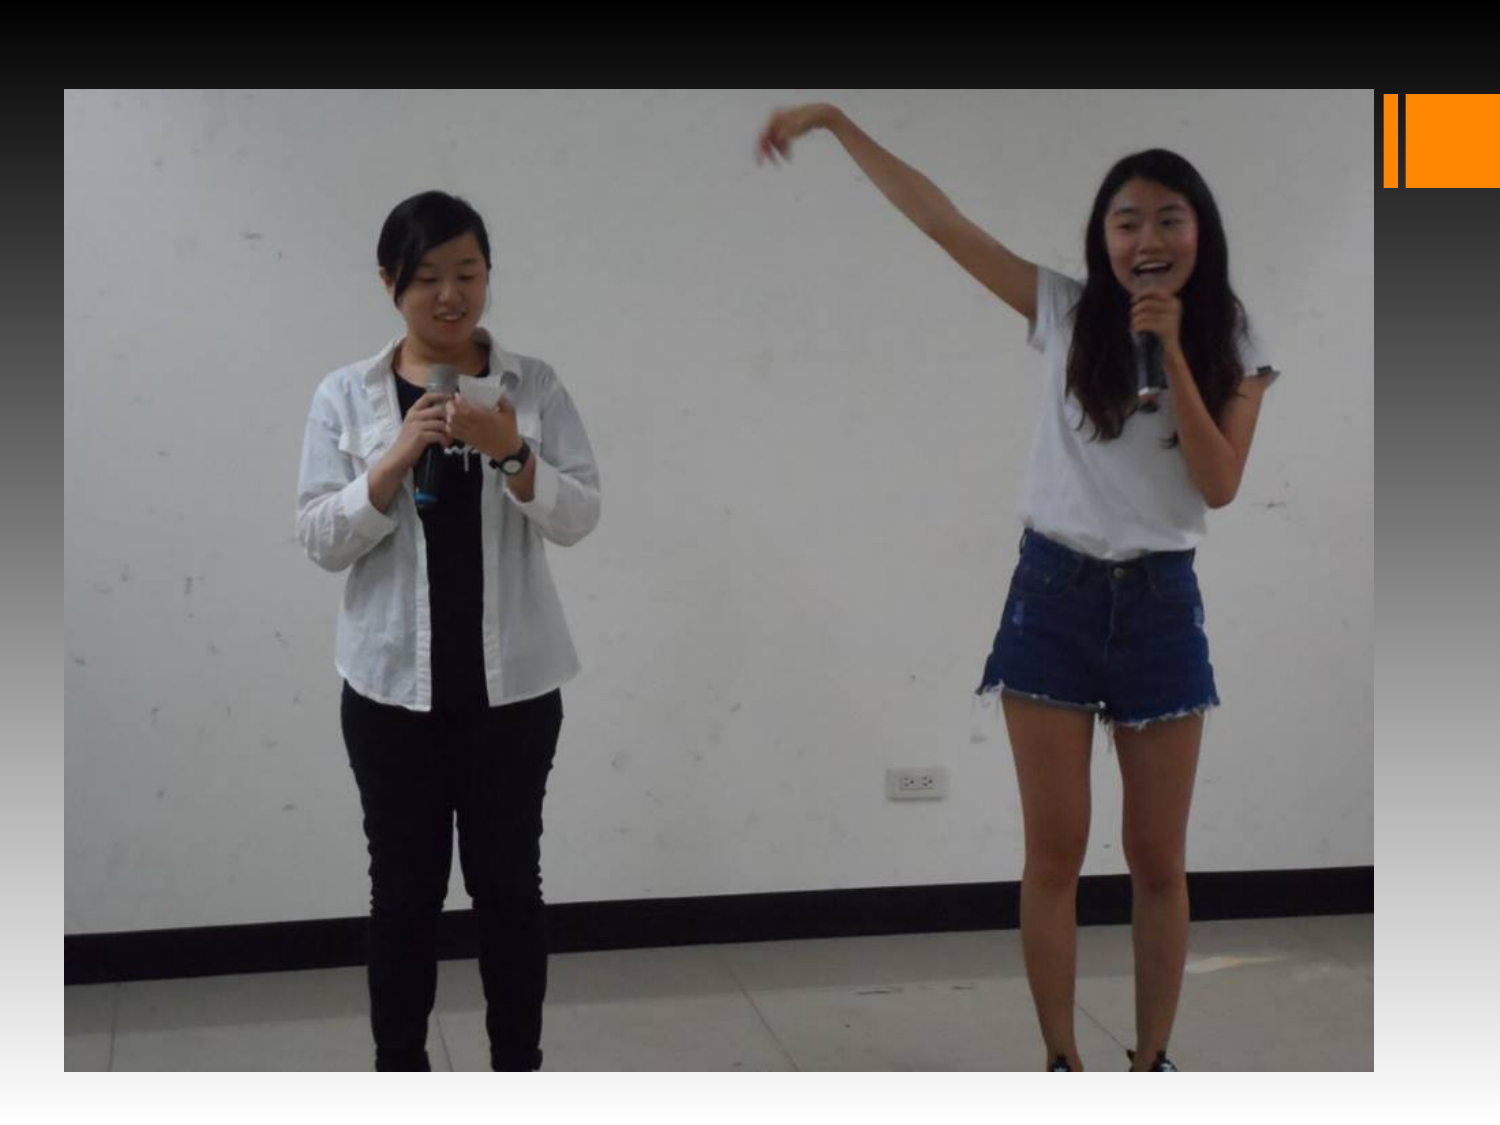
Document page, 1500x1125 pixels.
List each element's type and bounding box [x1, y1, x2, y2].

picture [64, 89, 1374, 1072]
